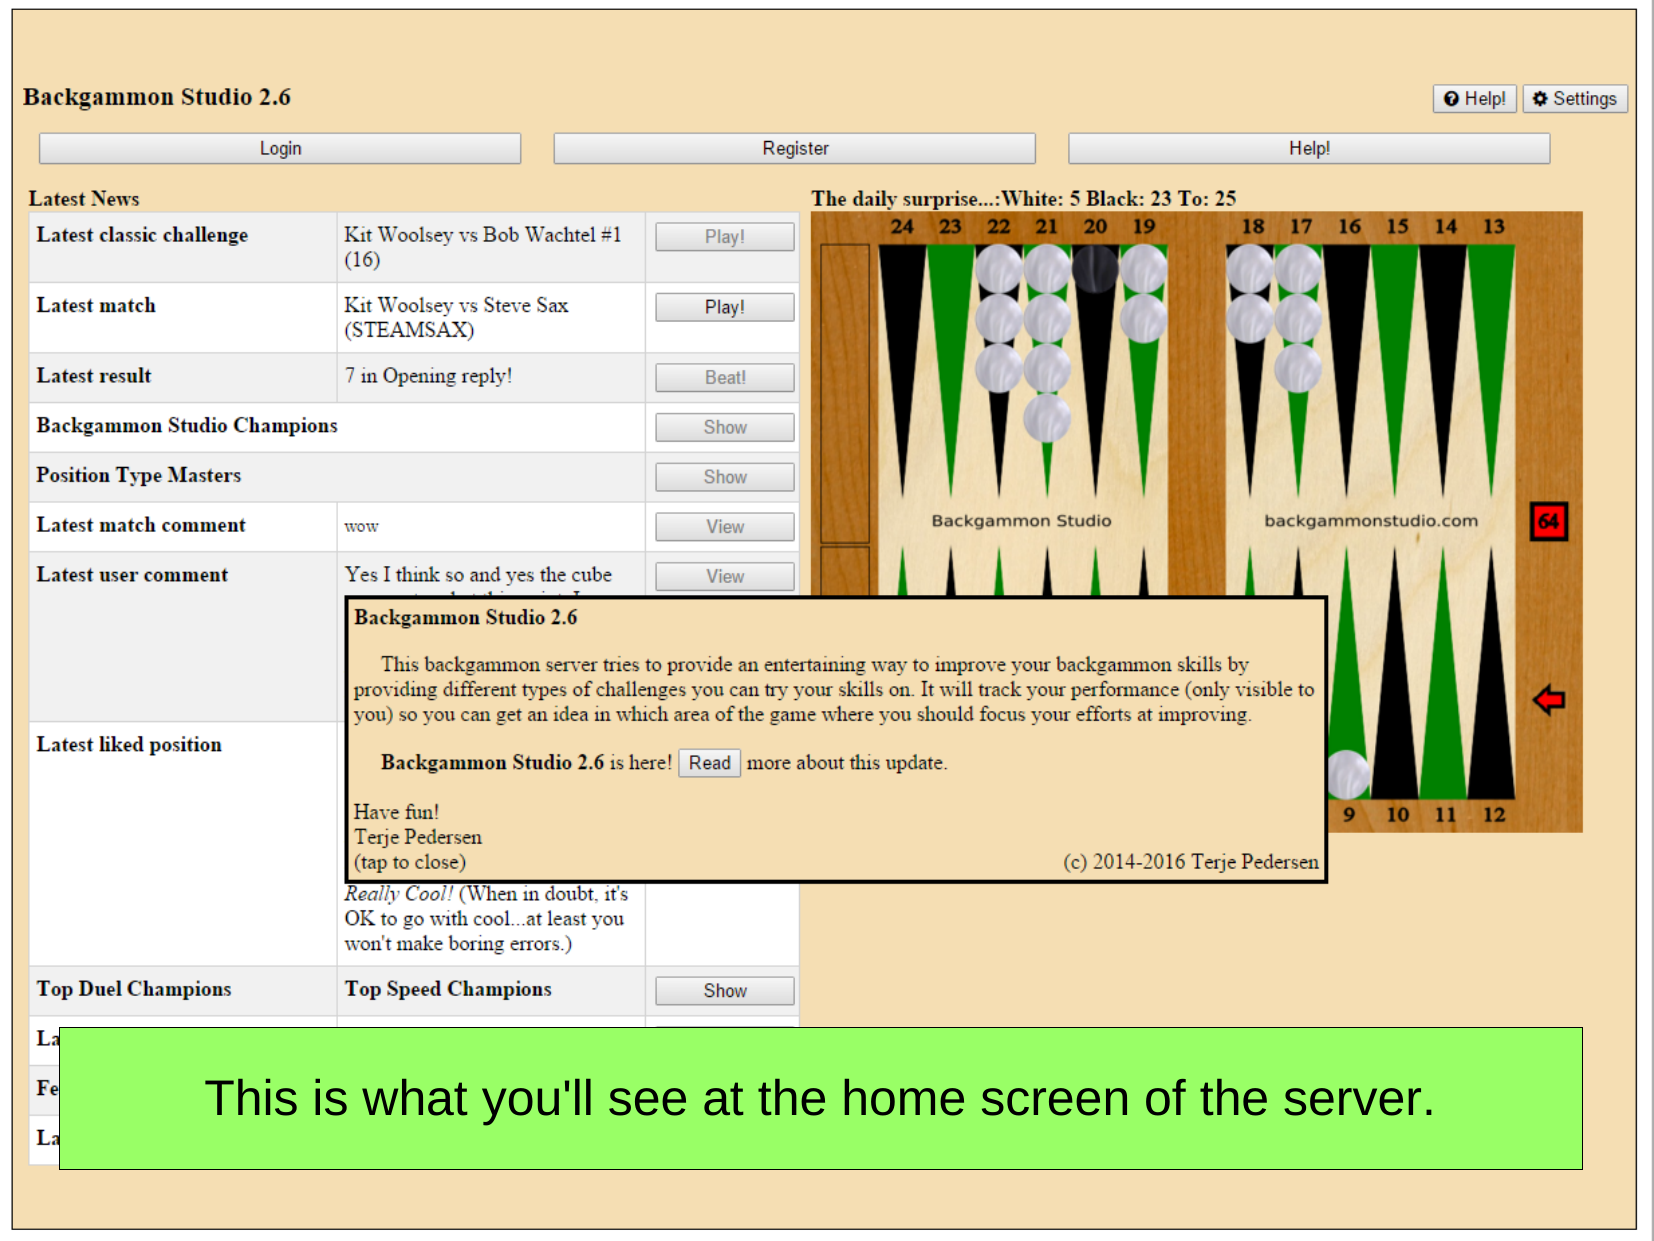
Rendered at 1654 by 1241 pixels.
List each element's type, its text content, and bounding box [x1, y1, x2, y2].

picture [0, 0, 1654, 1241]
text_box This is what you'll see at the home screen of the server. [59, 1027, 1583, 1170]
